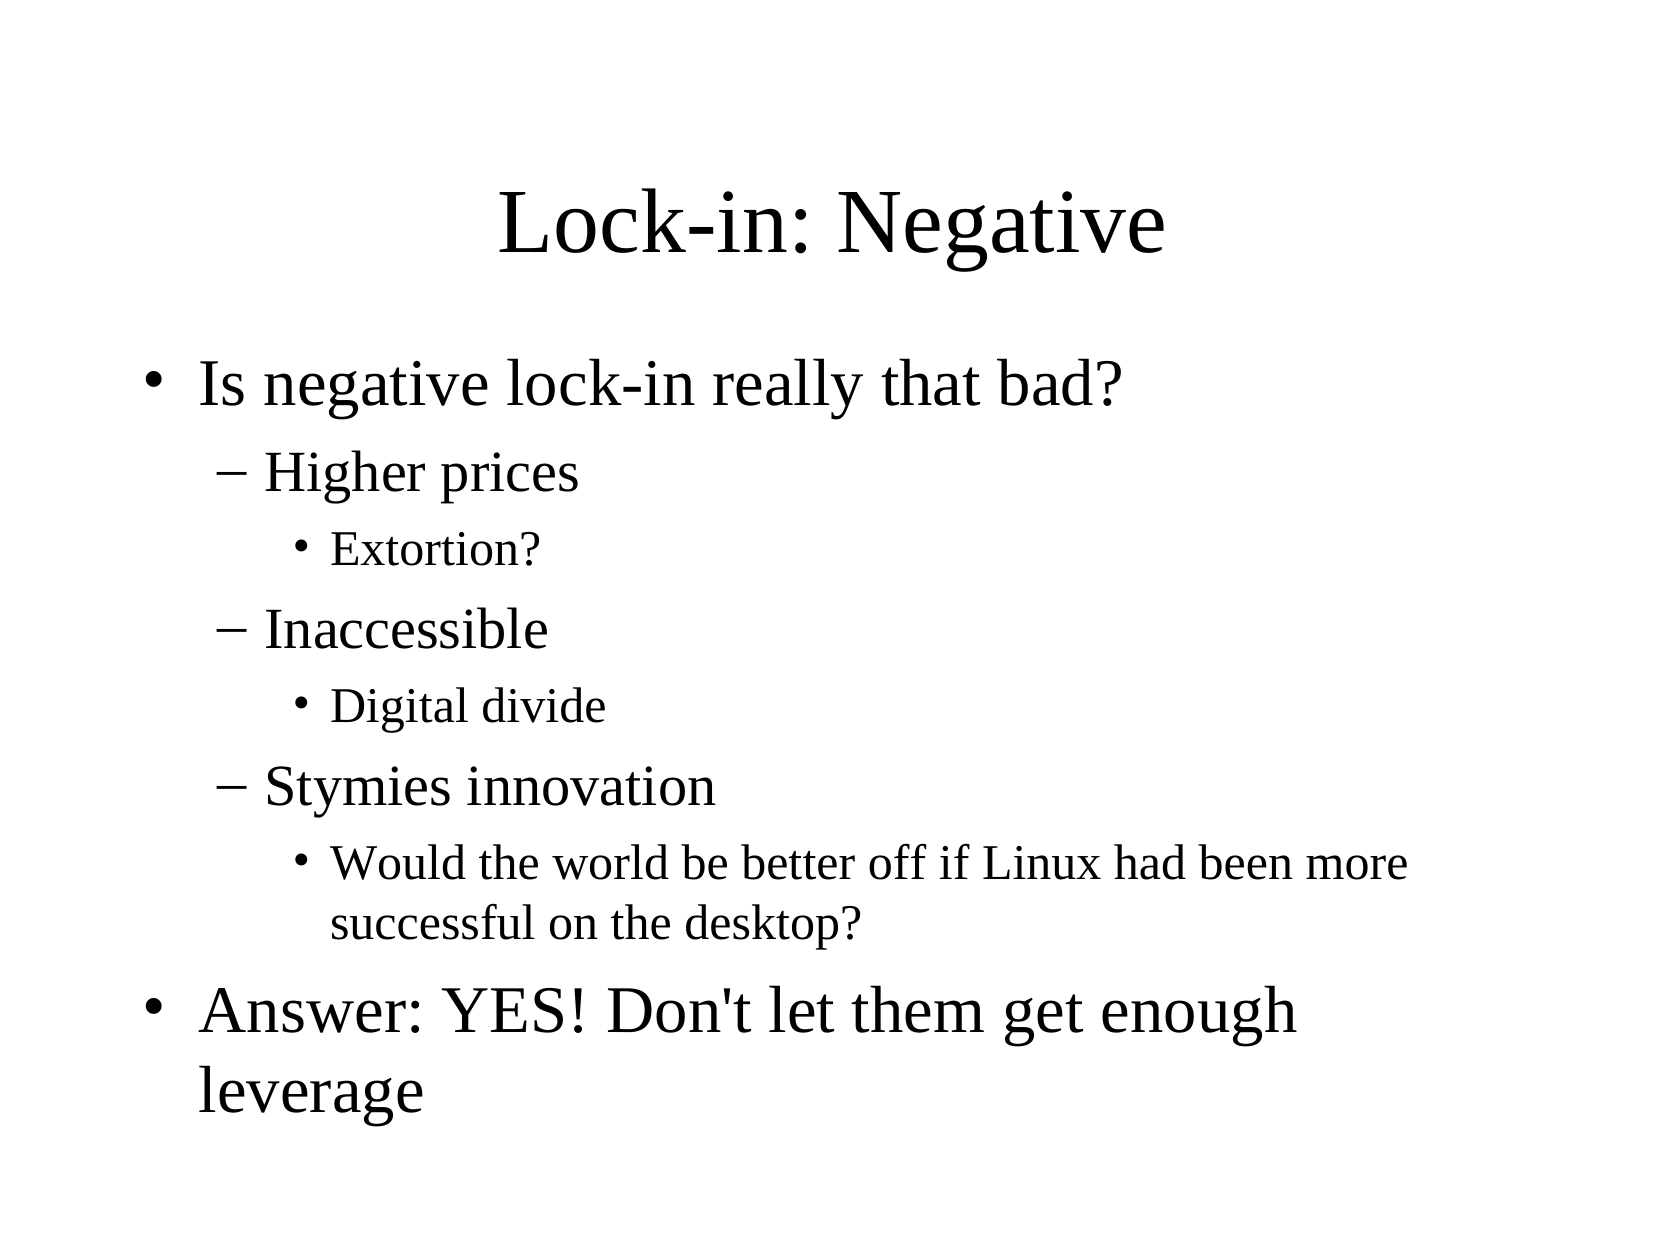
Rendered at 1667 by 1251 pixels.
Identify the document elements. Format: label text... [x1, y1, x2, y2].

list Is negative lock-in really that bad? Higher prices Extortion? Inaccessible Digital divide Stymies innovation Would the world be better off if Linux had been more successful on the desktop? Answer: YES! Don't let them get enough leverage [127, 331, 1545, 1200]
title Lock-in: Negative [124, 110, 1542, 320]
